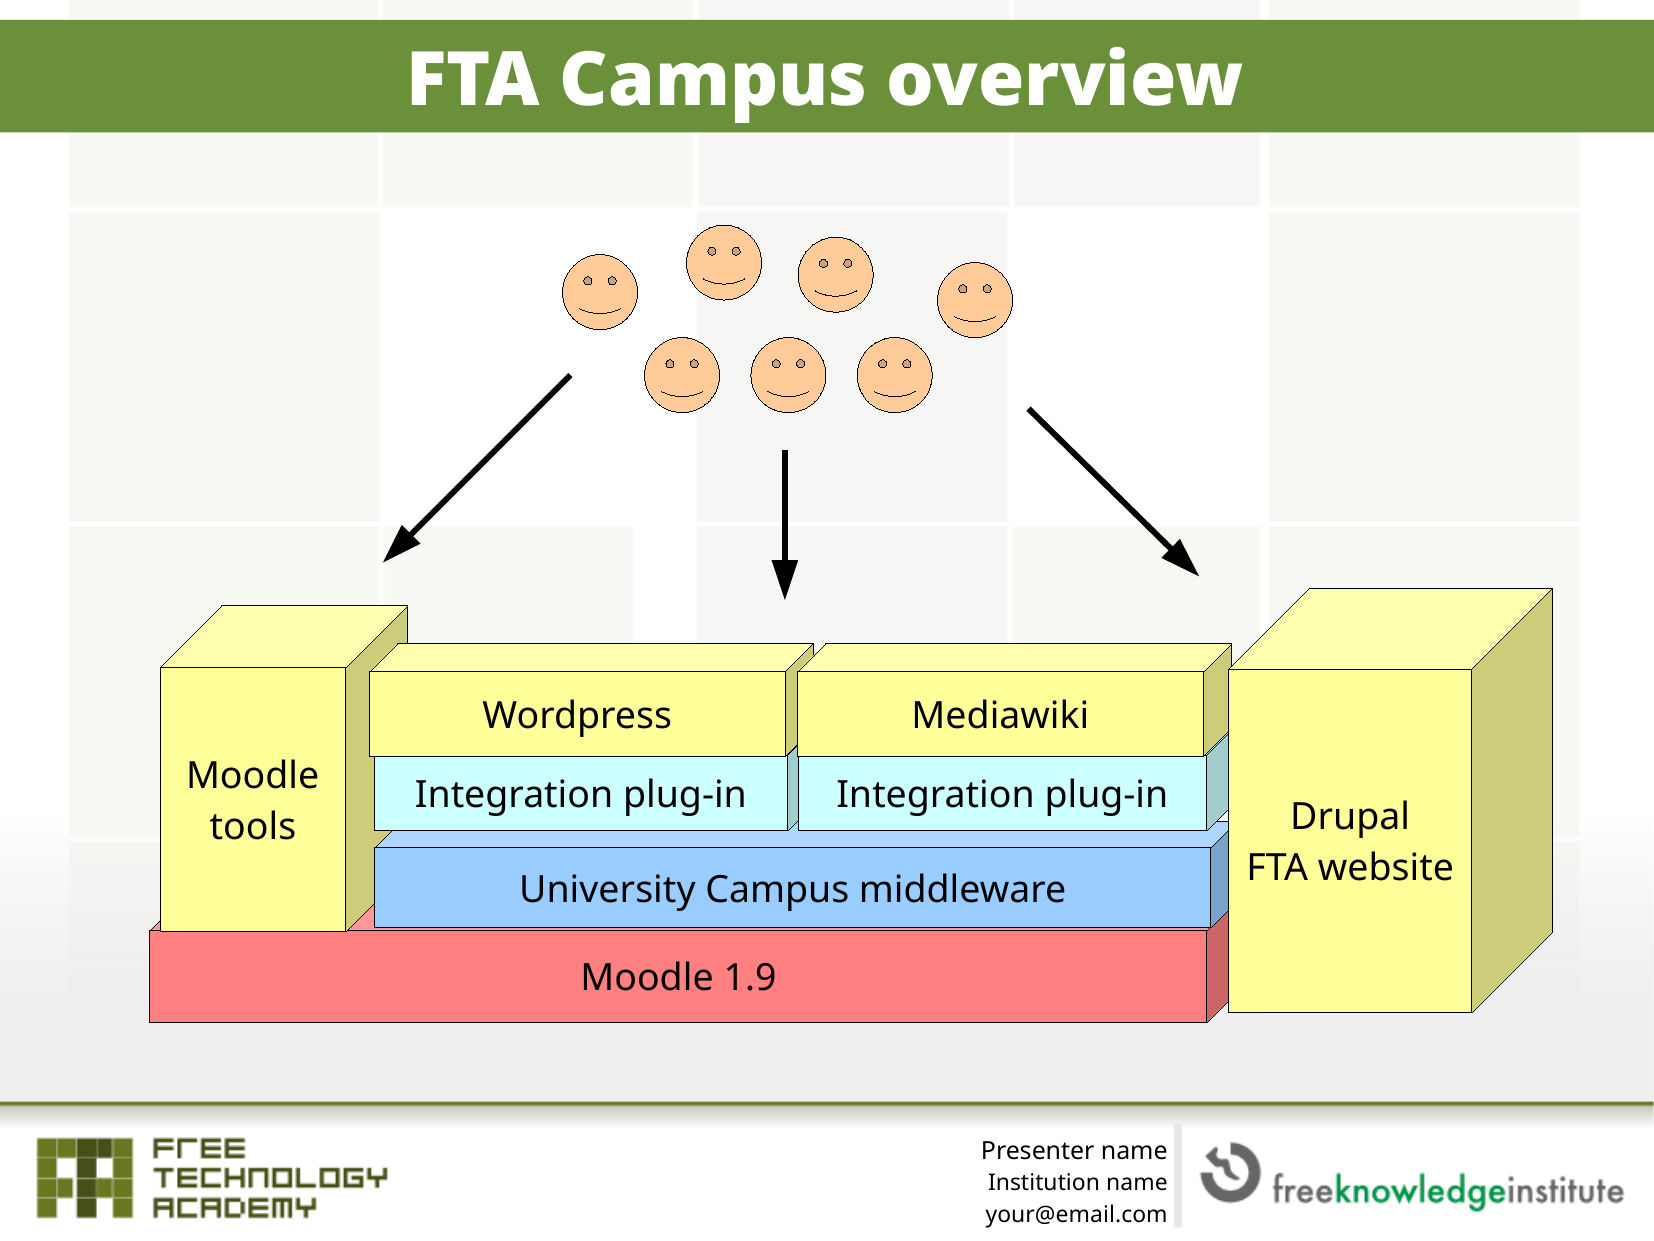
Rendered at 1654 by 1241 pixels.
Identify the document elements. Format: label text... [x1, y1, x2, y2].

text_box [798, 237, 874, 313]
text_box Wordpress [369, 672, 785, 757]
text_box Integration plug-in [798, 756, 1206, 831]
text_box Integration plug-in [374, 756, 787, 831]
text_box Moodle 1.9 [149, 931, 1206, 1023]
text_box [937, 262, 1013, 338]
text_box [562, 254, 638, 330]
text_box [686, 225, 762, 301]
text_box [750, 337, 826, 413]
text_box [857, 337, 933, 413]
picture [0, 0, 1654, 19]
text_box Moodle tools [160, 668, 345, 932]
text_box Drupal FTA website [1228, 670, 1471, 1013]
text_box Mediawiki [797, 672, 1203, 757]
picture [0, 133, 1654, 1241]
title FTA Campus overview [37, 32, 1613, 120]
text_box [644, 337, 720, 413]
text_box University Campus middleware [374, 848, 1210, 928]
